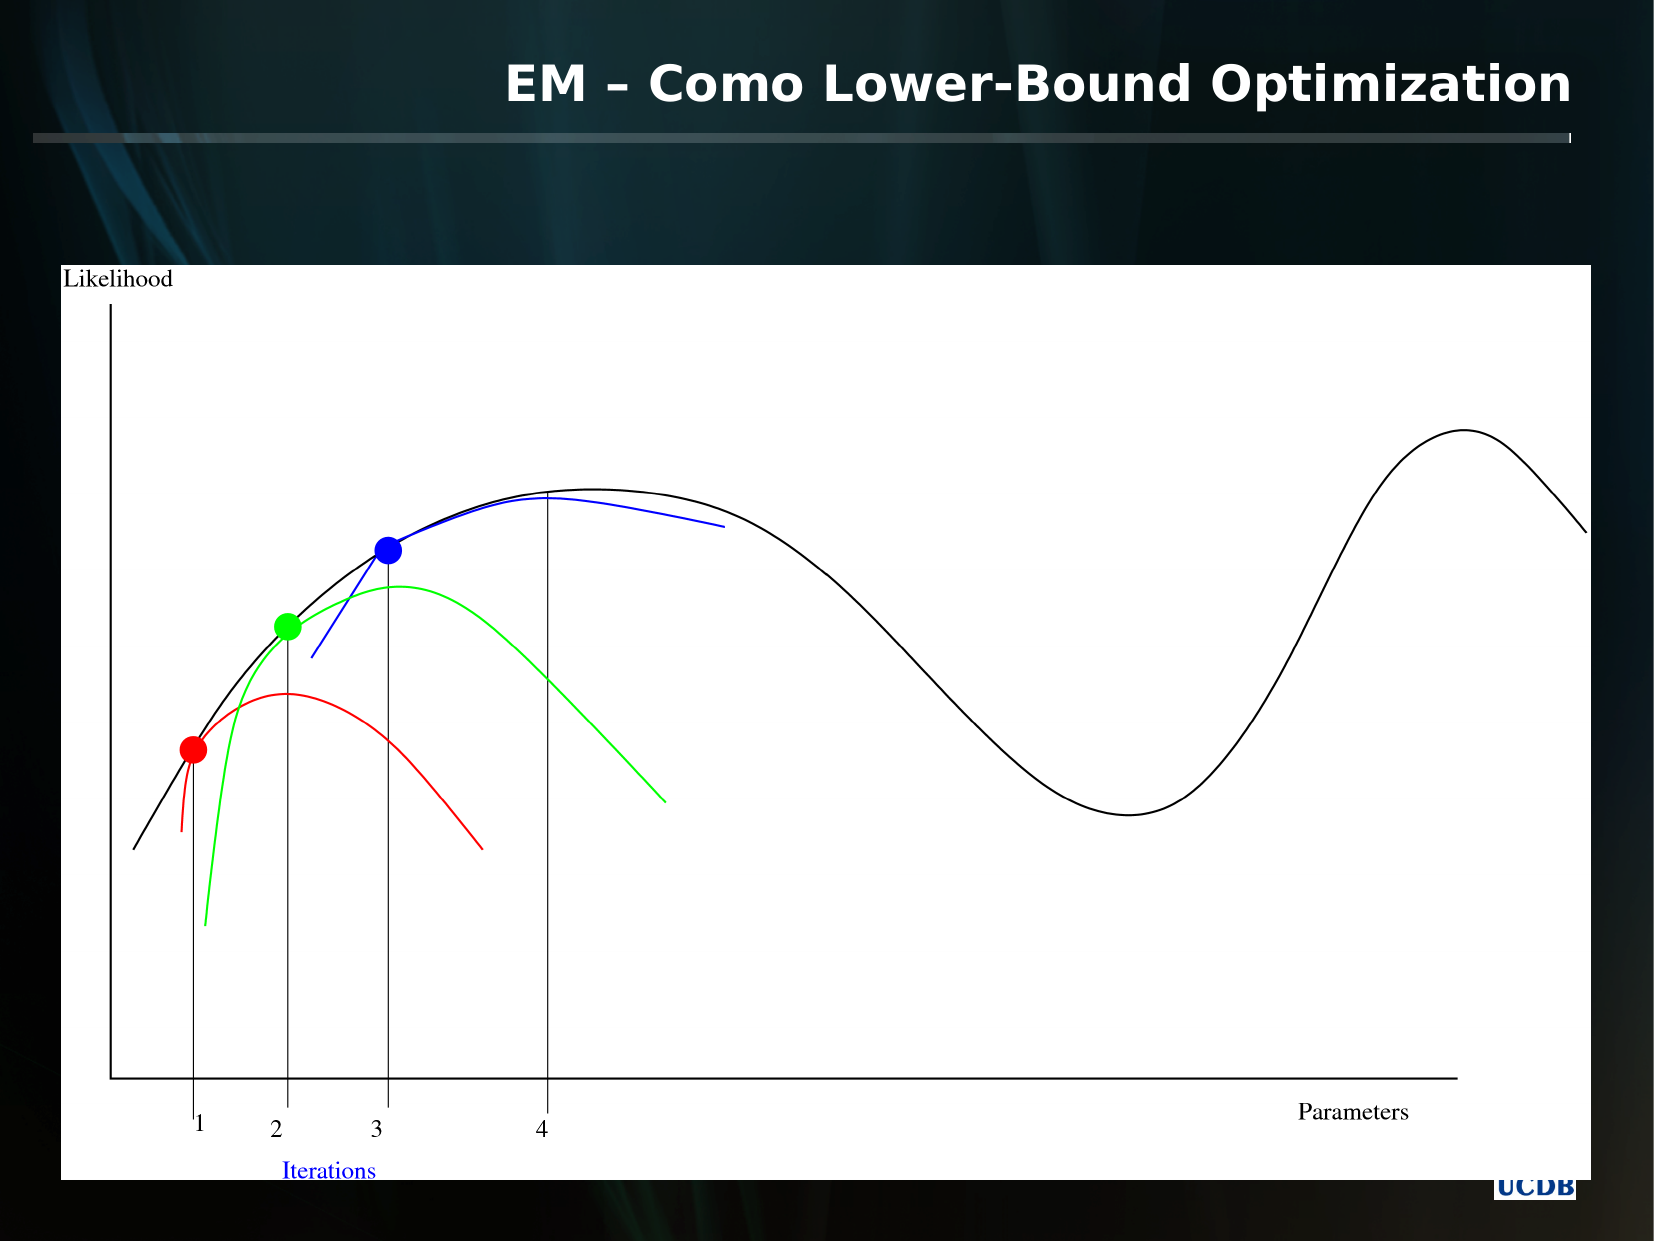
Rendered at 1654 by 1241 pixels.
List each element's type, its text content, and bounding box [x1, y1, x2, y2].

picture [0, 0, 1654, 1241]
text_box EM – Como Lower-Bound Optimization [489, 45, 753, 119]
